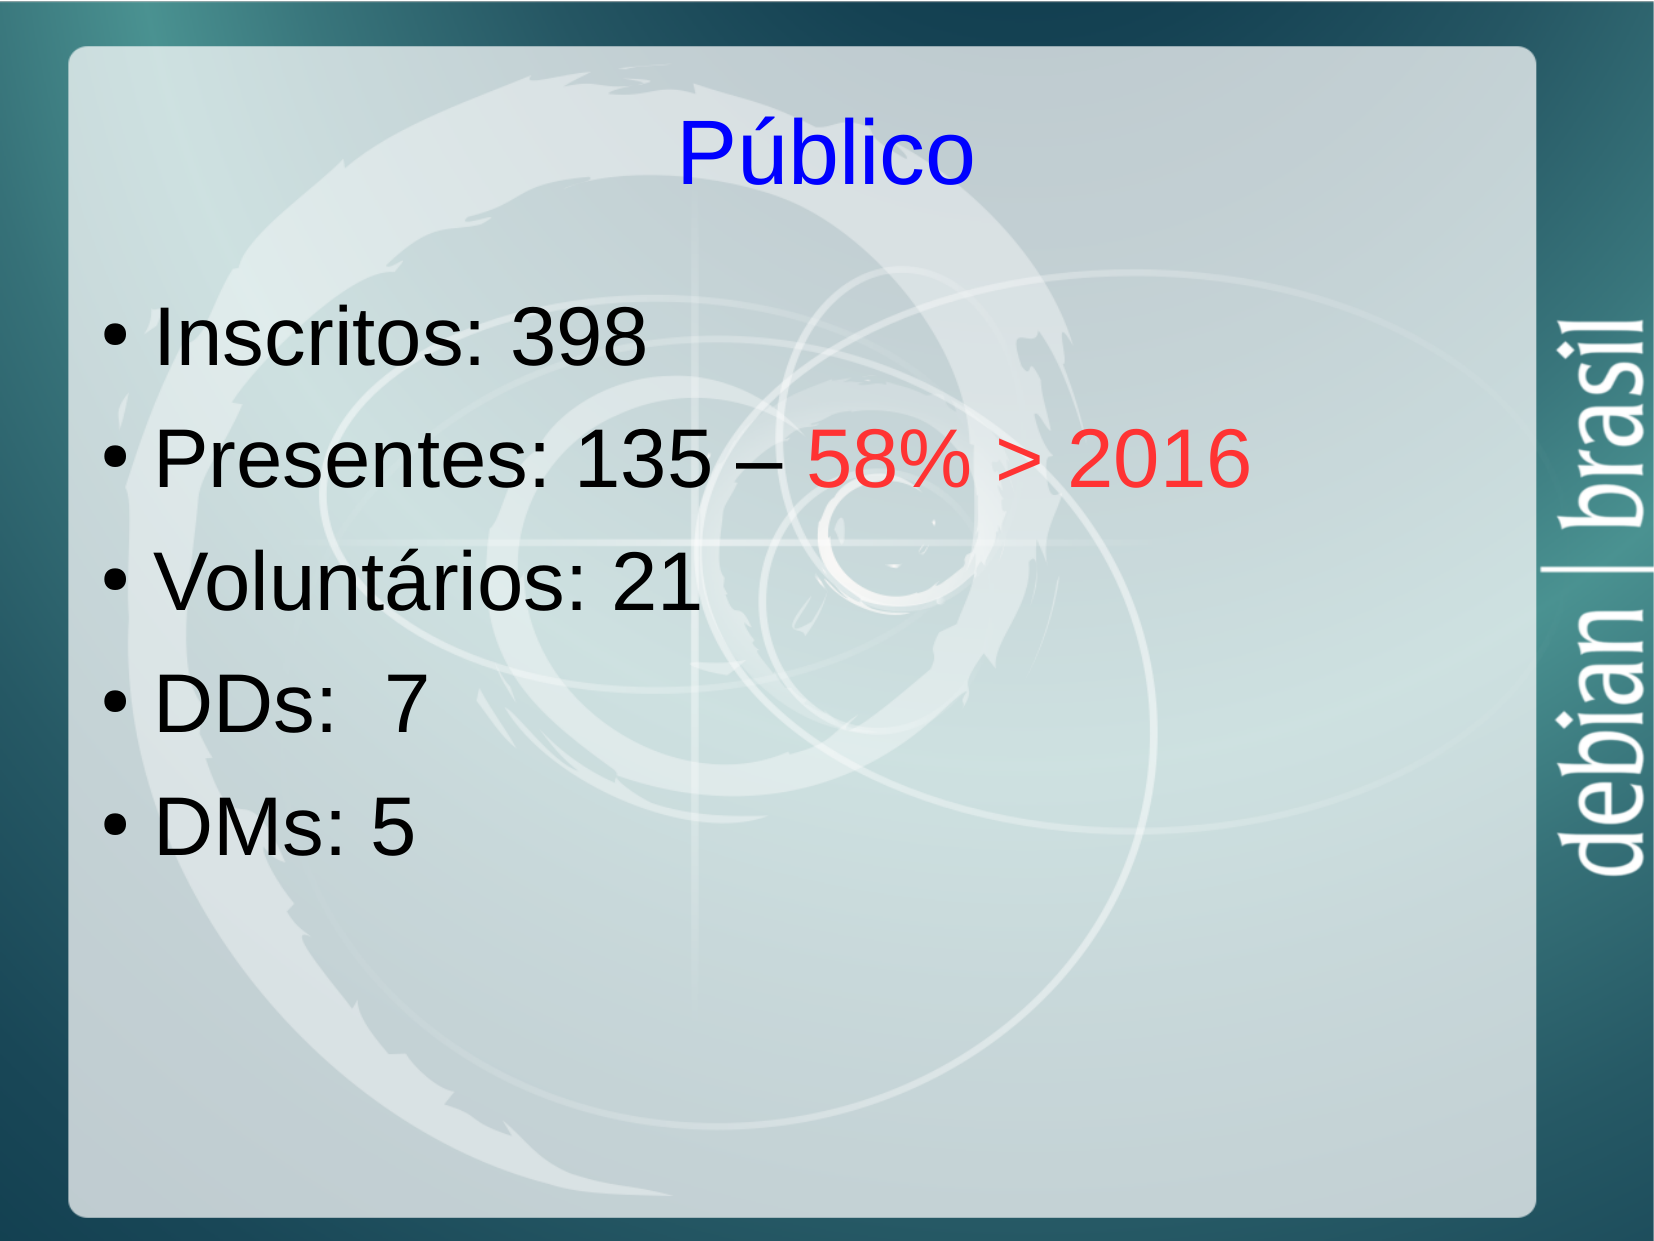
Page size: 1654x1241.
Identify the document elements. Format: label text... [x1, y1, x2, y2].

title Público [82, 49, 1571, 257]
list Inscritos: 398 Presentes: 135 – 58% > 2016 Voluntários: 21 DDs: 7 DMs: 5 [82, 290, 1571, 1010]
picture [0, 0, 1654, 1241]
